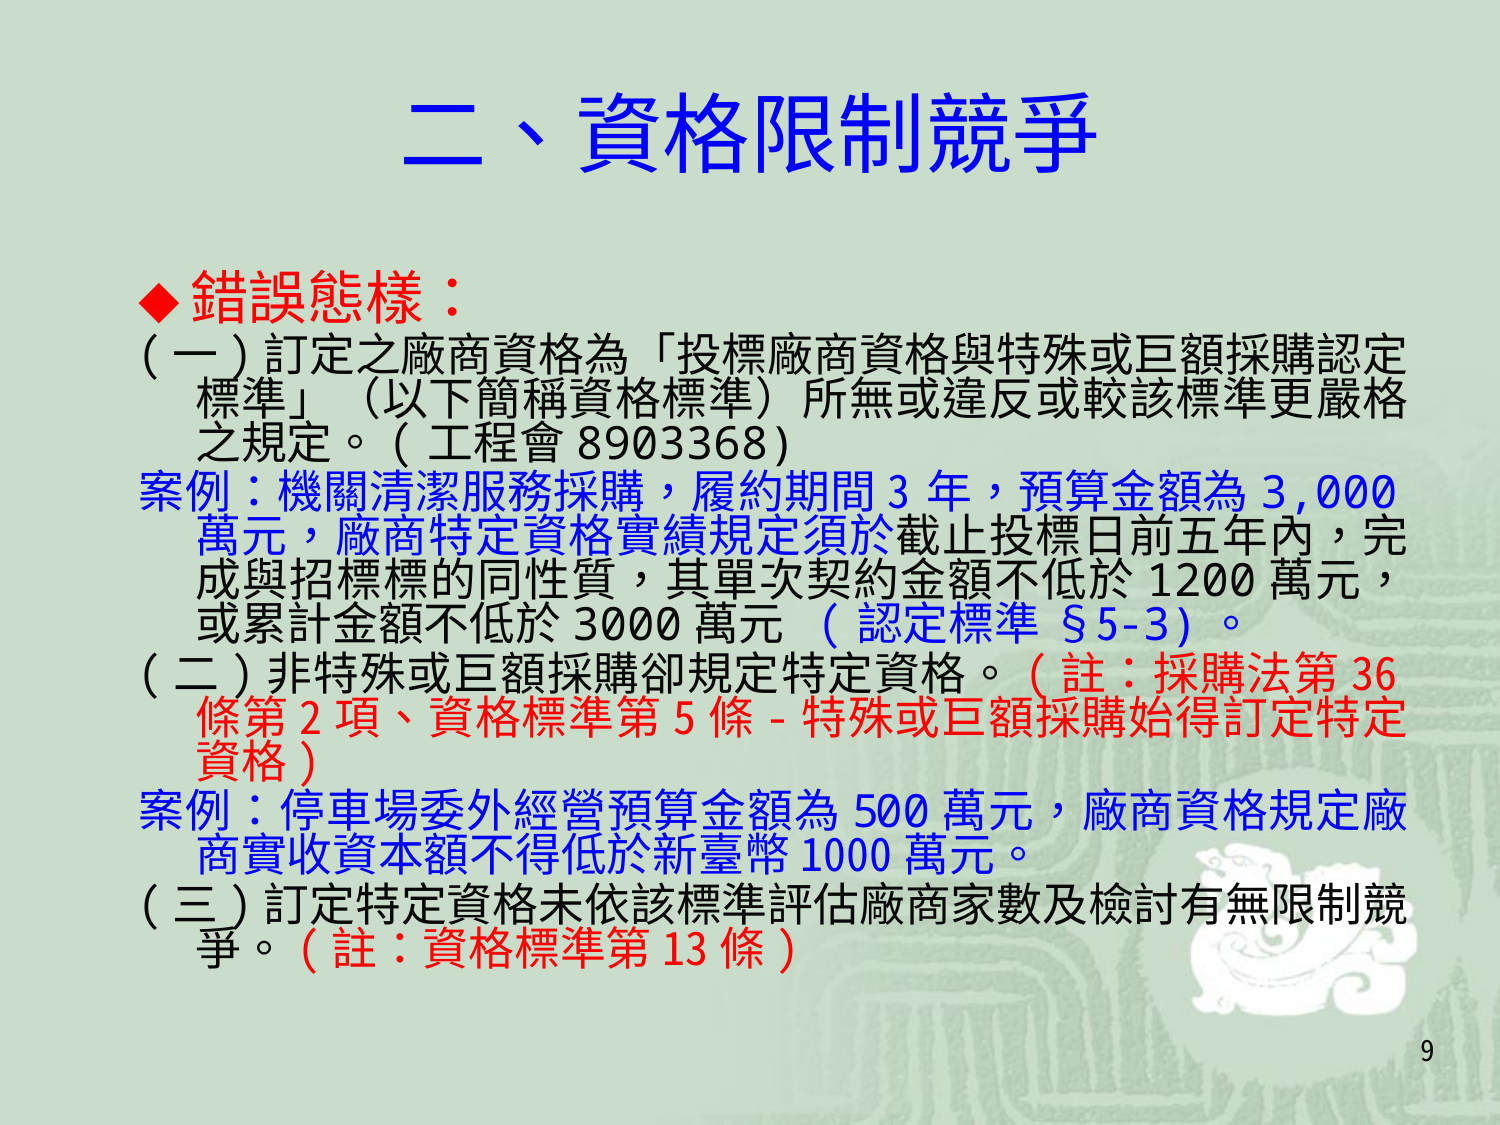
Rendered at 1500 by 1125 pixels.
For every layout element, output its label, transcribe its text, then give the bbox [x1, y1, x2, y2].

title 二、資格限制競爭 [49, 37, 1451, 225]
text_box <編號> [1074, 1024, 1451, 1103]
list ◆錯誤態樣： (一)訂定之廠商資格為「投標廠商資格與特殊或巨額採購認定標準」（以下簡稱資格標準）所無或違反或較該標準更嚴格之規定。(工程會8903368) 案例：機關清潔服務採購，履約期間3年，預算金額為3,000萬元，廠商特定資格實績規定須於截止投標日前五年內，完成與招標標的同性質，其單次契約金額不低於1200萬元，或累計金額不低於3000萬元 (認定標準§5-3)。 (二)非特殊或巨額採購卻規定特定資格。(註：採購法第36條第2項、資格標準第5條-特殊或巨額採購始得訂定特定資格) 案例：停車場委外經營預算金額為500萬元，廠商資格規定廠商實收資本額不得低於新臺幣1000萬元。 (三)訂定特定資格未依該標準評估廠商家數及檢討有無限制競爭。(註：資格標準第13條) [123, 267, 1424, 1035]
picture [0, 0, 1500, 1125]
